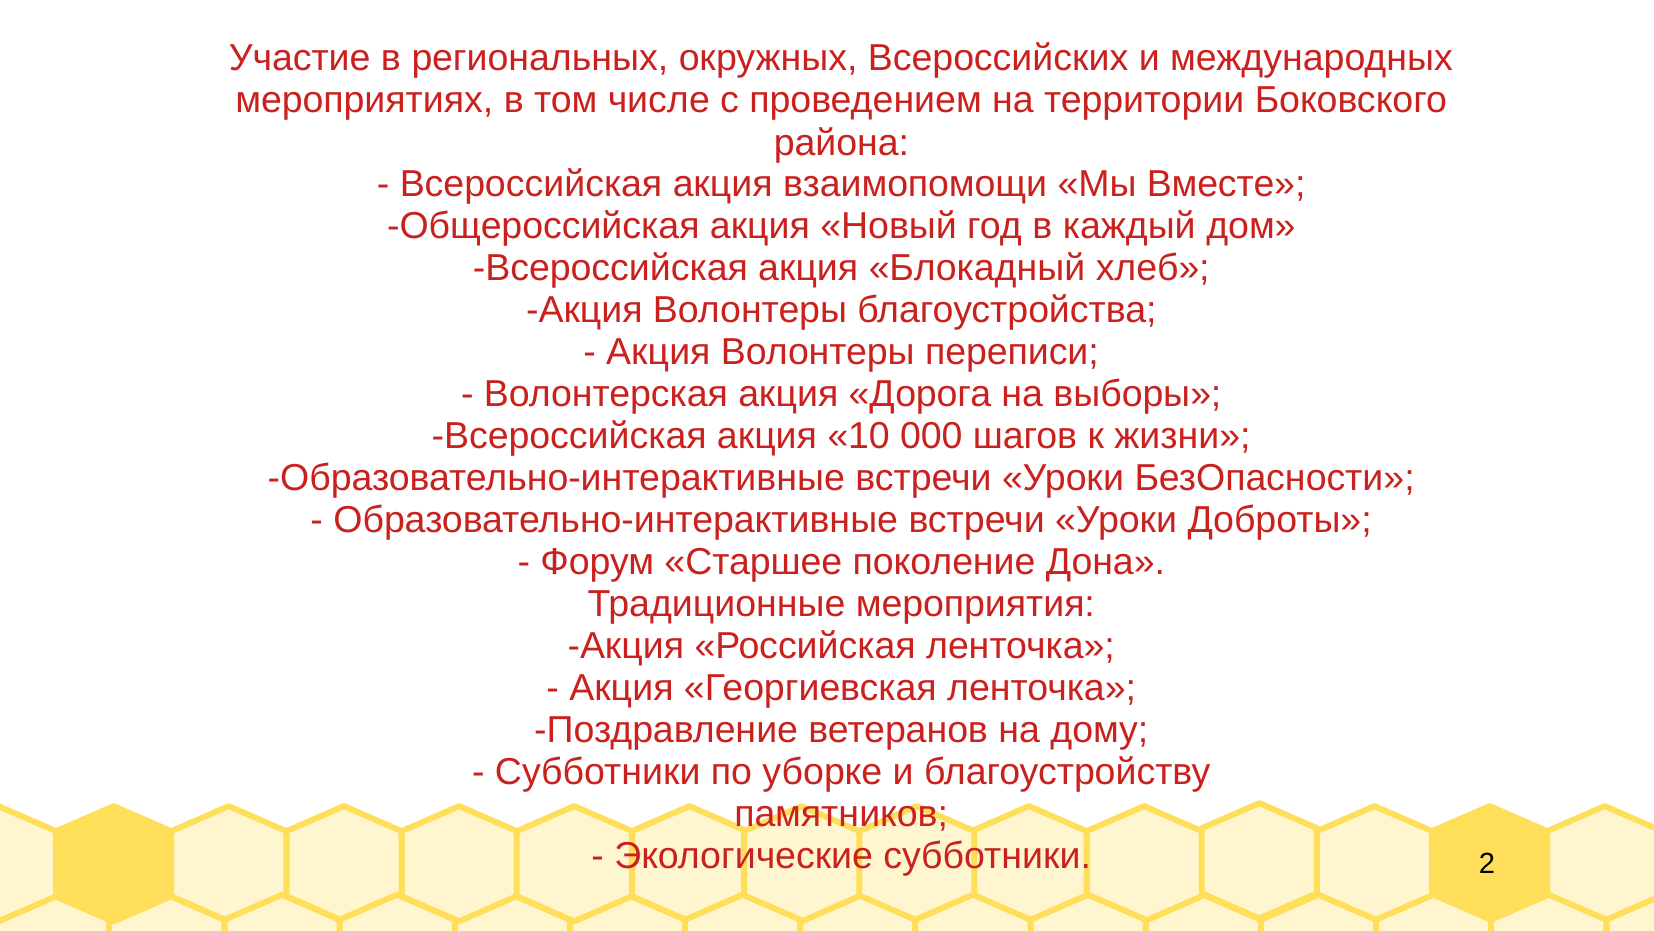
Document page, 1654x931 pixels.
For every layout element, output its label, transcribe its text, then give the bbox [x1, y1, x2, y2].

text_box Участие в региональных, окружных, Всероссийских и международных мероприятиях, в том числе с проведением на территории Боковского района: - Всероссийская акция взаимопомощи «Мы Вместе»; -Общероссийская акция «Новый год в каждый дом» -Всероссийская акция «Блокадный хлеб»; -Акция Волонтеры благоустройства; - Акция Волонтеры переписи; - Волонтерская акция «Дорога на выборы»; -Всероссийская акция «10 000 шагов к жизни»; -Образовательно-интерактивные встречи «Уроки БезОпасности»; - Образовательно-интерактивные встречи «Уроки Доброты»; - Форум «Старшее поколение Дона». Традиционные мероприятия: -Акция «Российская ленточка»; - Акция «Георгиевская ленточка»; -Поздравление ветеранов на дому; - Субботники по уборке и благоустройству памятников; - Экологические субботники. [177, 29, 1506, 898]
